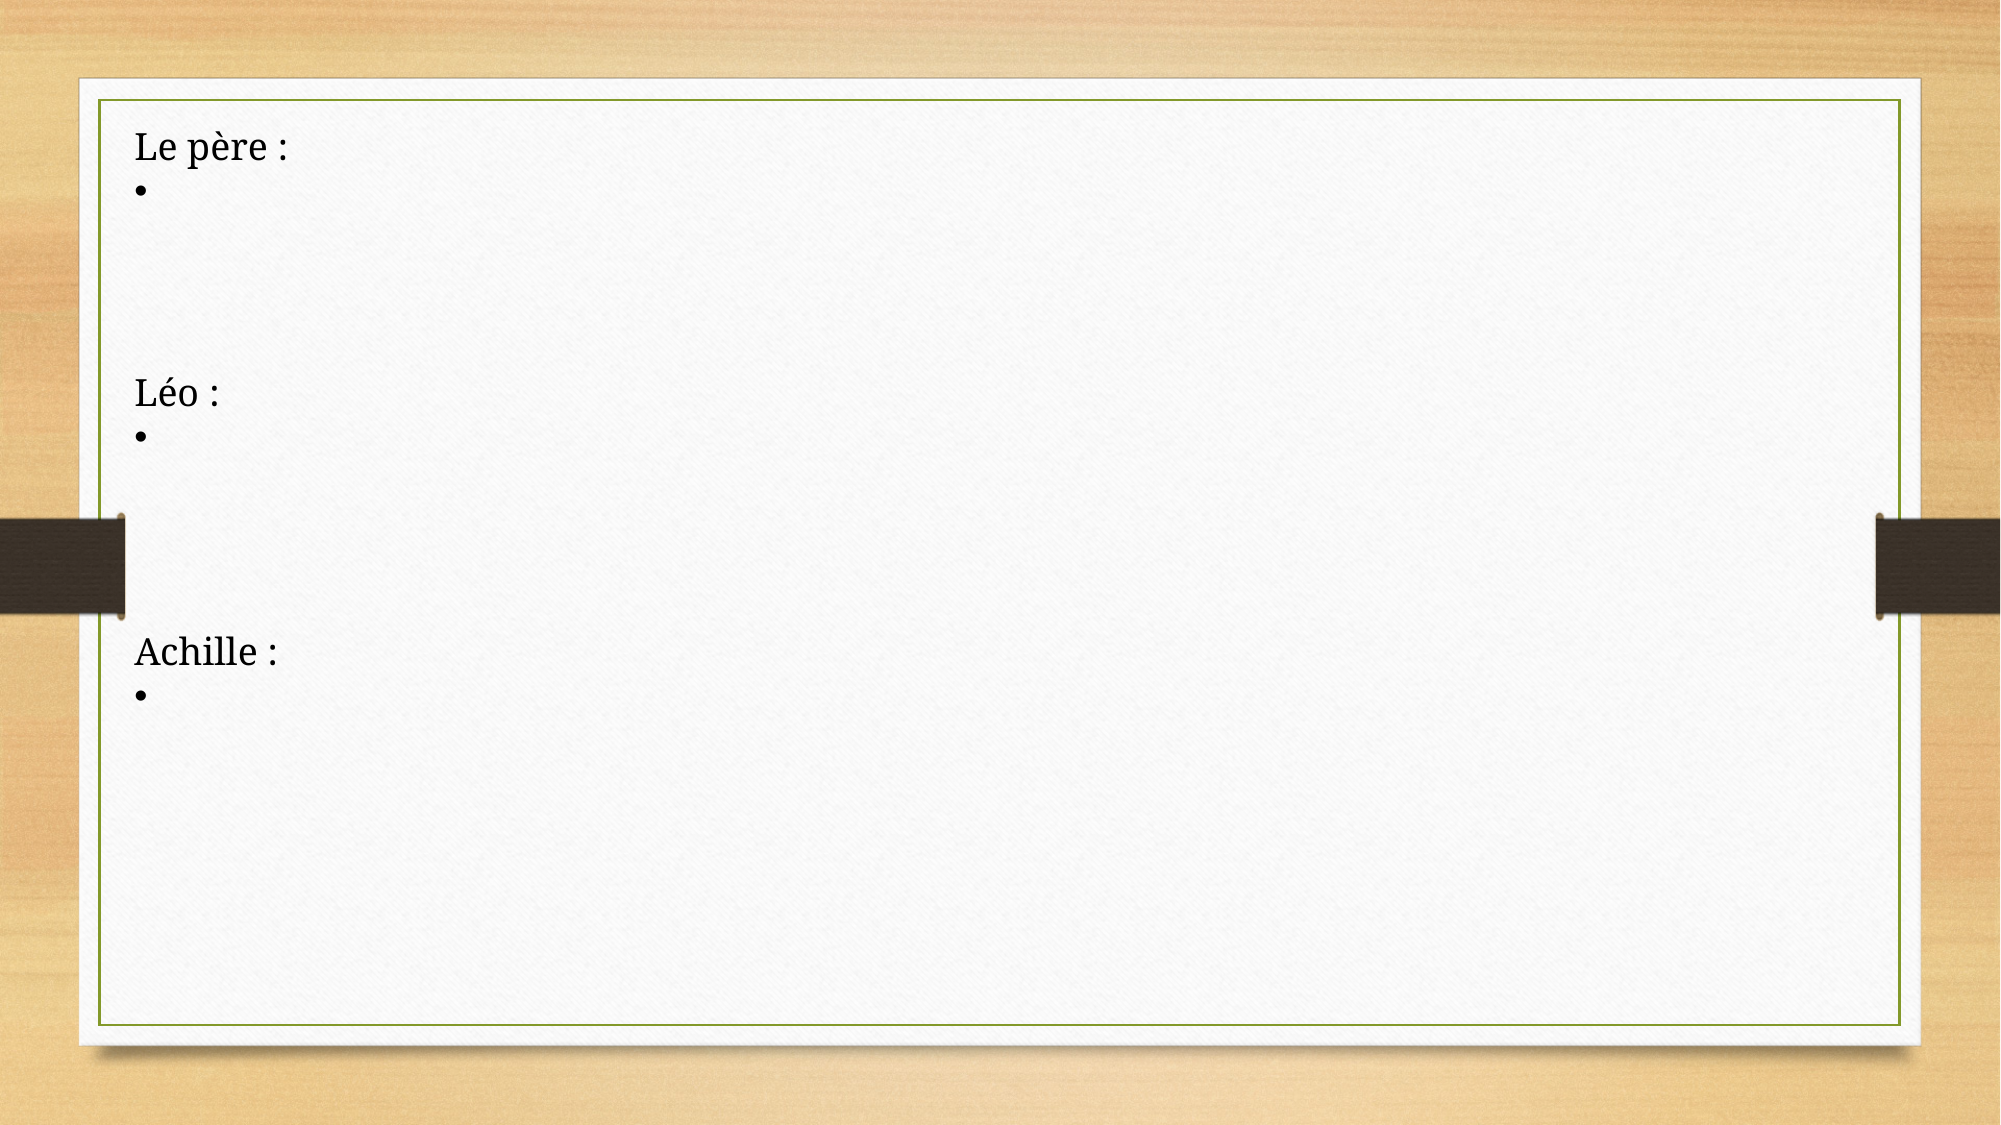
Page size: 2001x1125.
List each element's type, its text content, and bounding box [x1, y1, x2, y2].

text_box Léo : [120, 362, 1734, 467]
text_box Achille : [120, 621, 1734, 726]
text_box Le père : [120, 116, 1734, 220]
